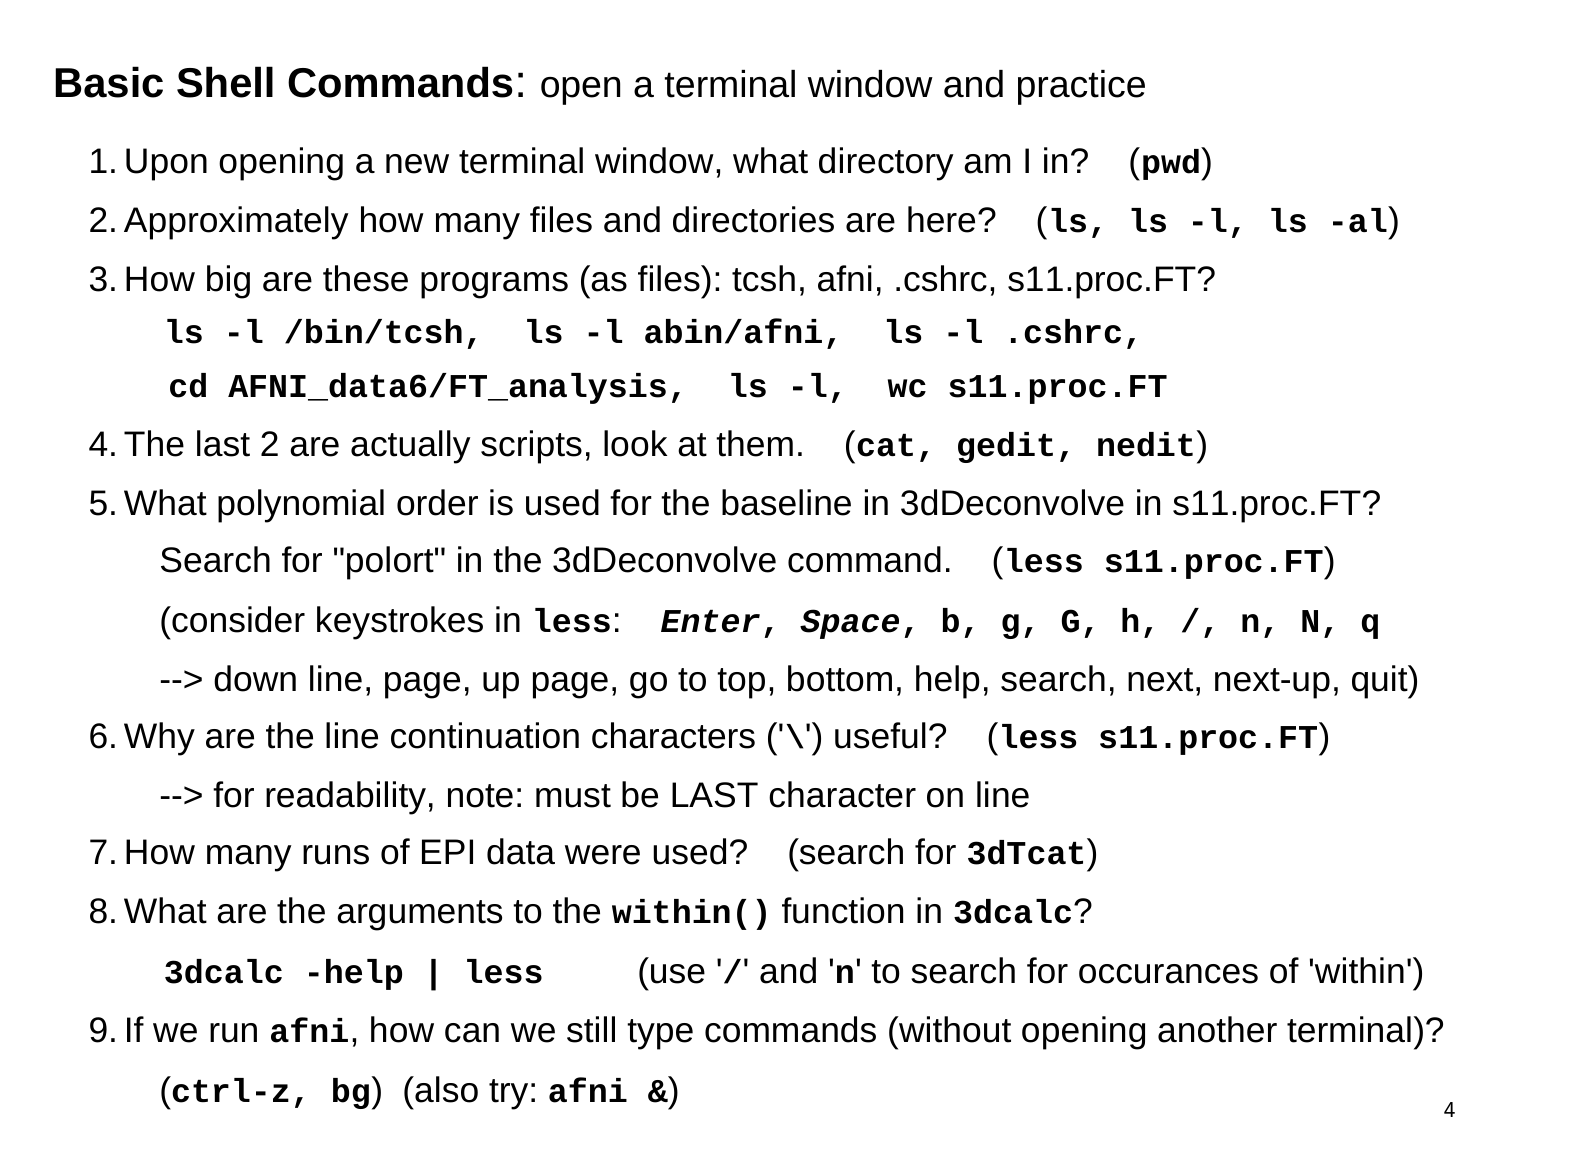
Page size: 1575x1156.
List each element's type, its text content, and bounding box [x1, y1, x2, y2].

list Basic Shell Commands: open a terminal window and practice Upon opening a new terminal window, what directory am I in? (pwd) Approximately how many files and directories are here? (ls, ls -l, ls -al) How big are these programs (as files): tcsh, afni, .cshrc, s11.proc.FT? ls -l /bin/tcsh, ls -l abin/afni, ls -l .cshrc, cd AFNI_data6/FT_analysis, ls -l, wc s11.proc.FT The last 2 are actually scripts, look at them. (cat, gedit, nedit) What polynomial order is used for the baseline in 3dDeconvolve in s11.proc.FT? Search for "polort" in the 3dDeconvolve command. (less s11.proc.FT) (consider keystrokes in less: Enter, Space, b, g, G, h, /, n, N, q --> down line, page, up page, go to top, bottom, help, search, next, next-up, quit) Why are the line continuation characters ('\') useful? (less s11.proc.FT) --> for readability, note: must be LAST character on line How many runs of EPI data were used? (search for 3dTcat) What are the arguments to the within() function in 3dcalc? 3dcalc -help | less (use '/' and 'n' to search for occurances of 'within') If we run afni, how can we still type commands (without opening another terminal)? (ctrl-z, bg) (also try: afni &) [37, 37, 1538, 1126]
